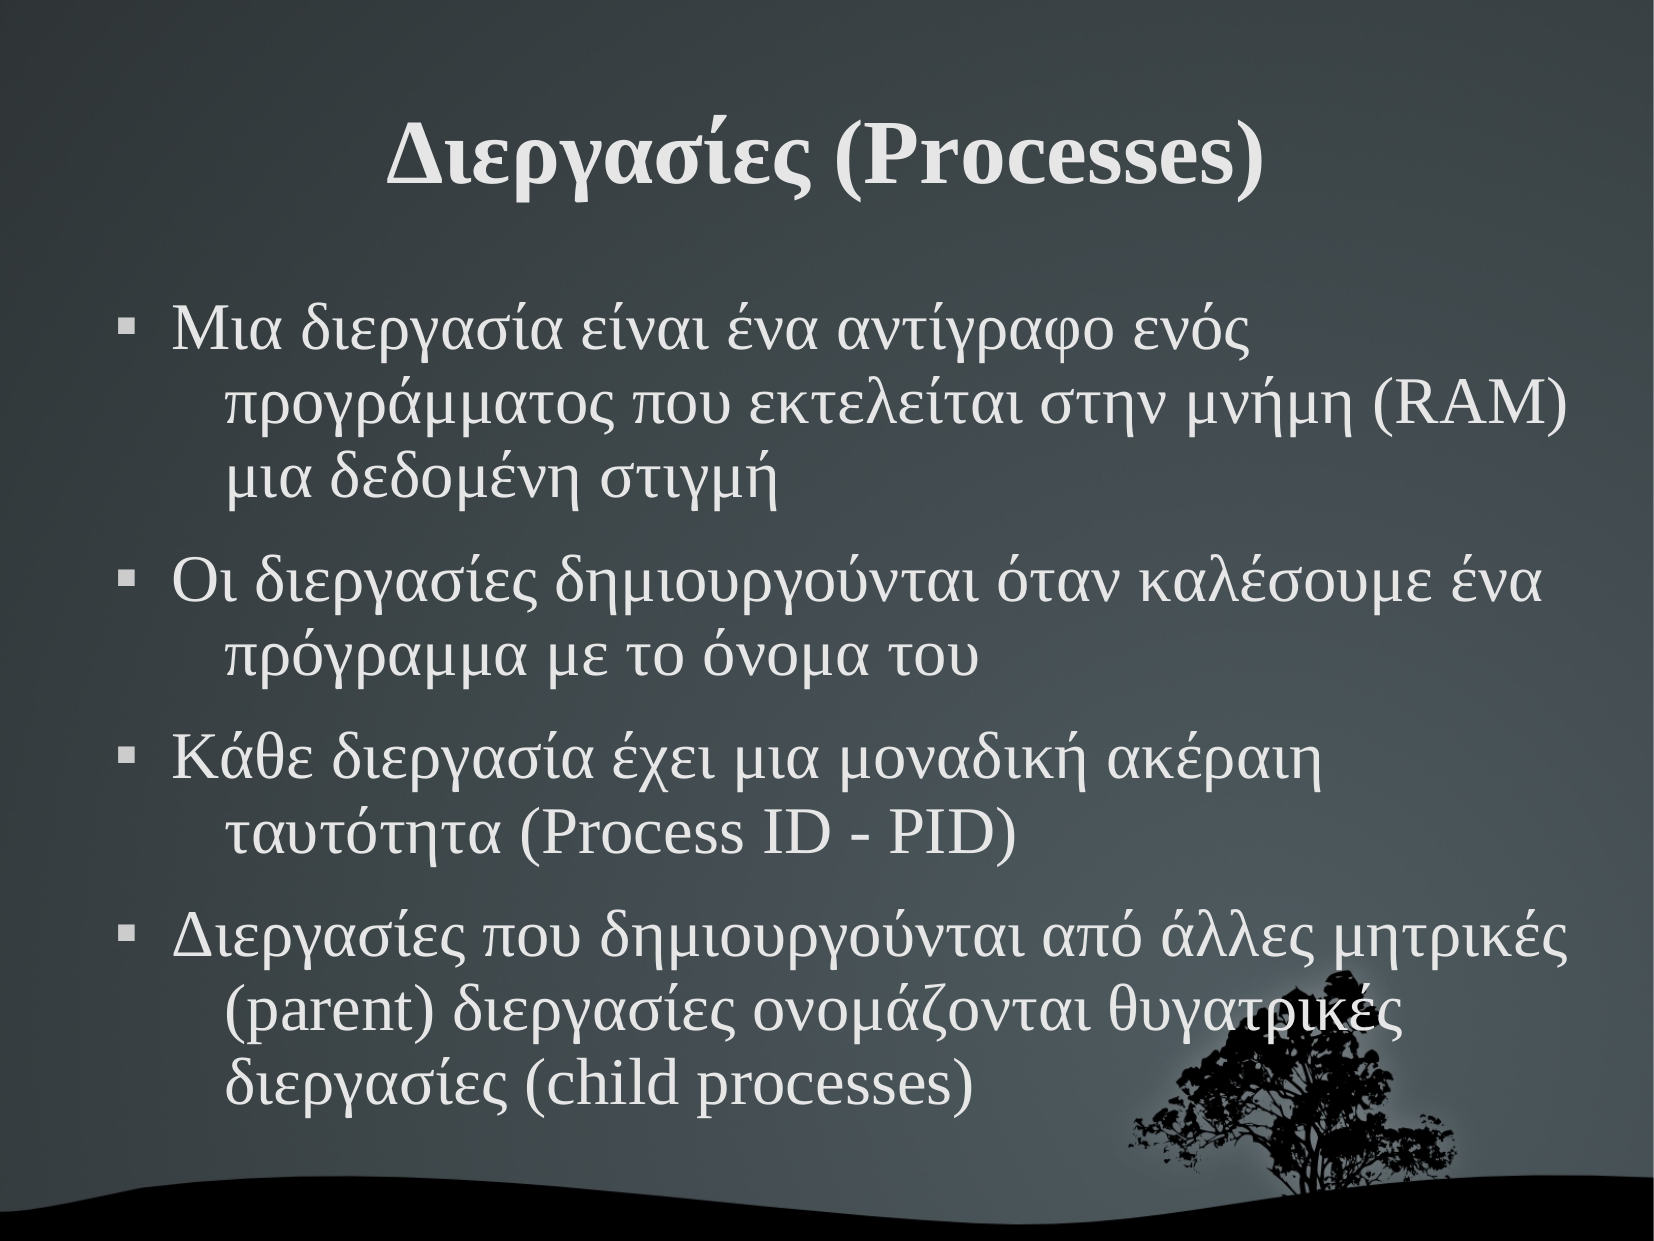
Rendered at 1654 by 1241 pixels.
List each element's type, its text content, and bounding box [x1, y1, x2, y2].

list Μια διεργασία είναι ένα αντίγραφο ενός προγράμματος που εκτελείται στην μνήμη (RAM) μια δεδομένη στιγμή Οι διεργασίες δημιουργούνται όταν καλέσουμε ένα πρόγραμμα με το όνομα του Κάθε διεργασία έχει μια μοναδική ακέραιη ταυτότητα (Process ID - PID) Διεργασίες που δημιουργούνται από άλλες μητρικές (parent) διεργασίες ονομάζονται θυγατρικές διεργασίες (child processes) [82, 290, 1571, 1187]
picture [0, 0, 1654, 1241]
title Διεργασίες (Processes) [82, 49, 1571, 257]
